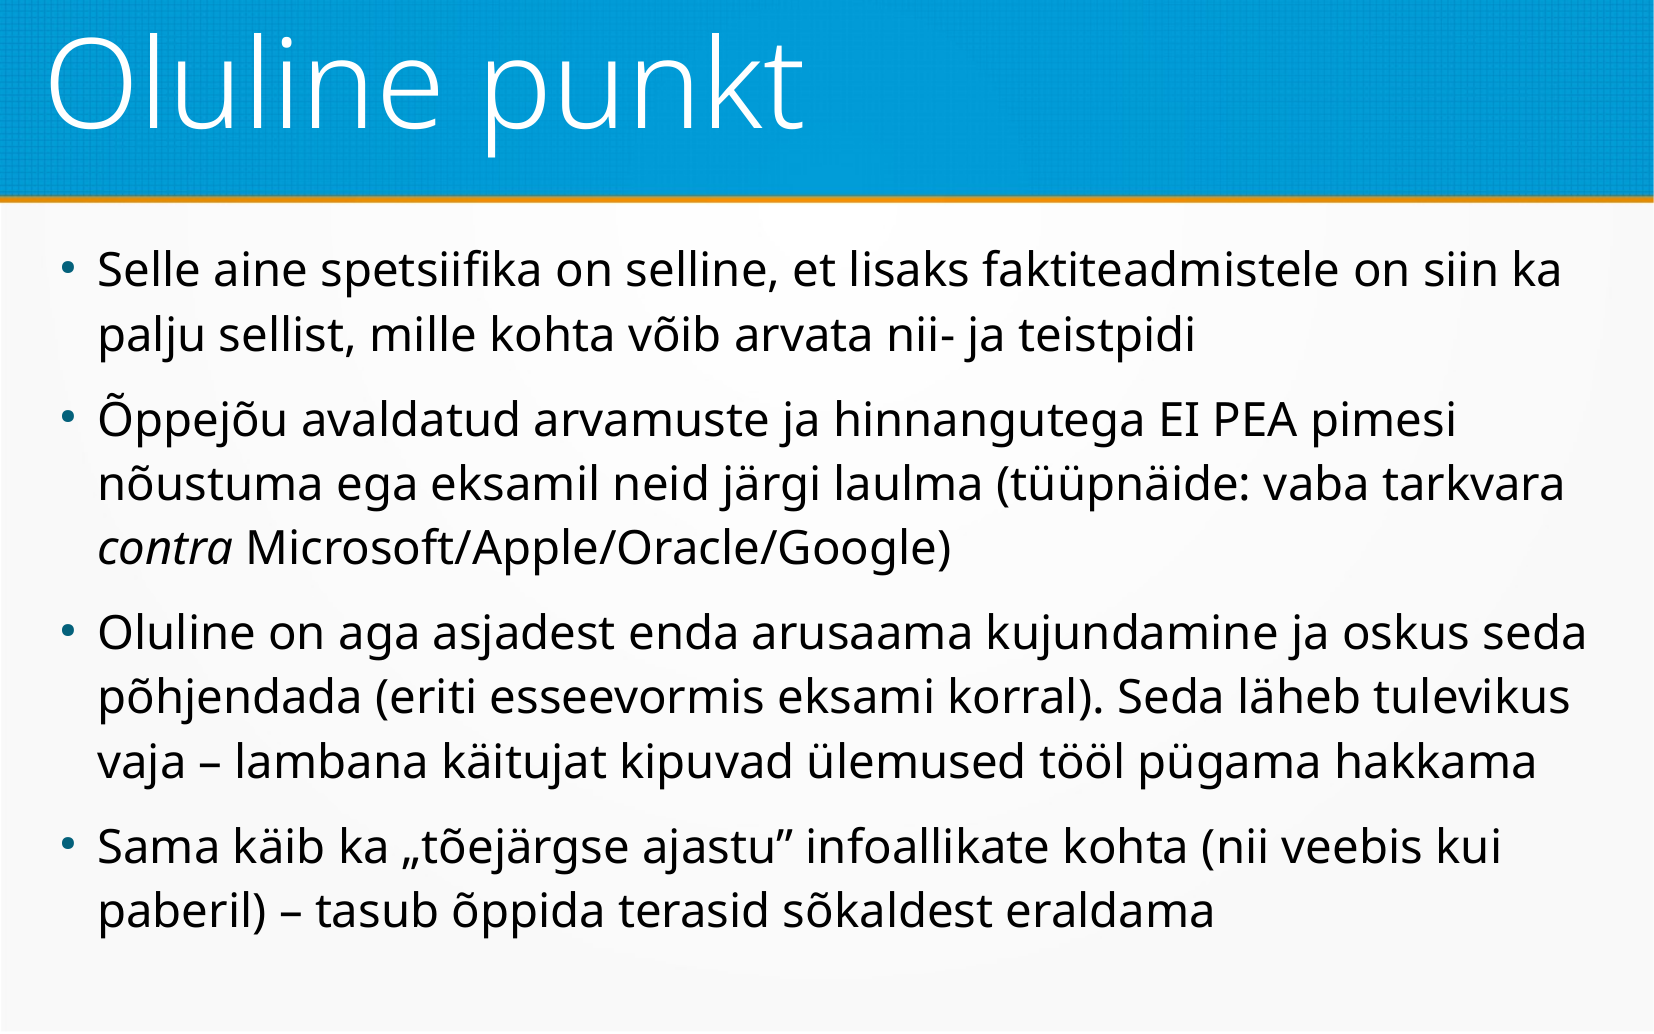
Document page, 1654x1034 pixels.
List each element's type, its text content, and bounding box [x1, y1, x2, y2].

picture [0, 195, 1654, 1034]
title Oluline punkt [43, 0, 1619, 166]
list Selle aine spetsiifika on selline, et lisaks faktiteadmistele on siin ka palju sellist, mille kohta võib arvata nii- ja teistpidi Õppejõu avaldatud arvamuste ja hinnangutega EI PEA pimesi nõustuma ega eksamil neid järgi laulma (tüüpnäide: vaba tarkvara contra Microsoft/Apple/Oracle/Google) Oluline on aga asjadest enda arusaama kujundamine ja oskus seda põhjendada (eriti esseevormis eksami korral). Seda läheb tulevikus vaja – lambana käitujat kipuvad ülemused tööl pügama hakkama Sama käib ka „tõejärgse ajastu” infoallikate kohta (nii veebis kui paberil) – tasub õppida terasid sõkaldest eraldama [47, 236, 1607, 1002]
